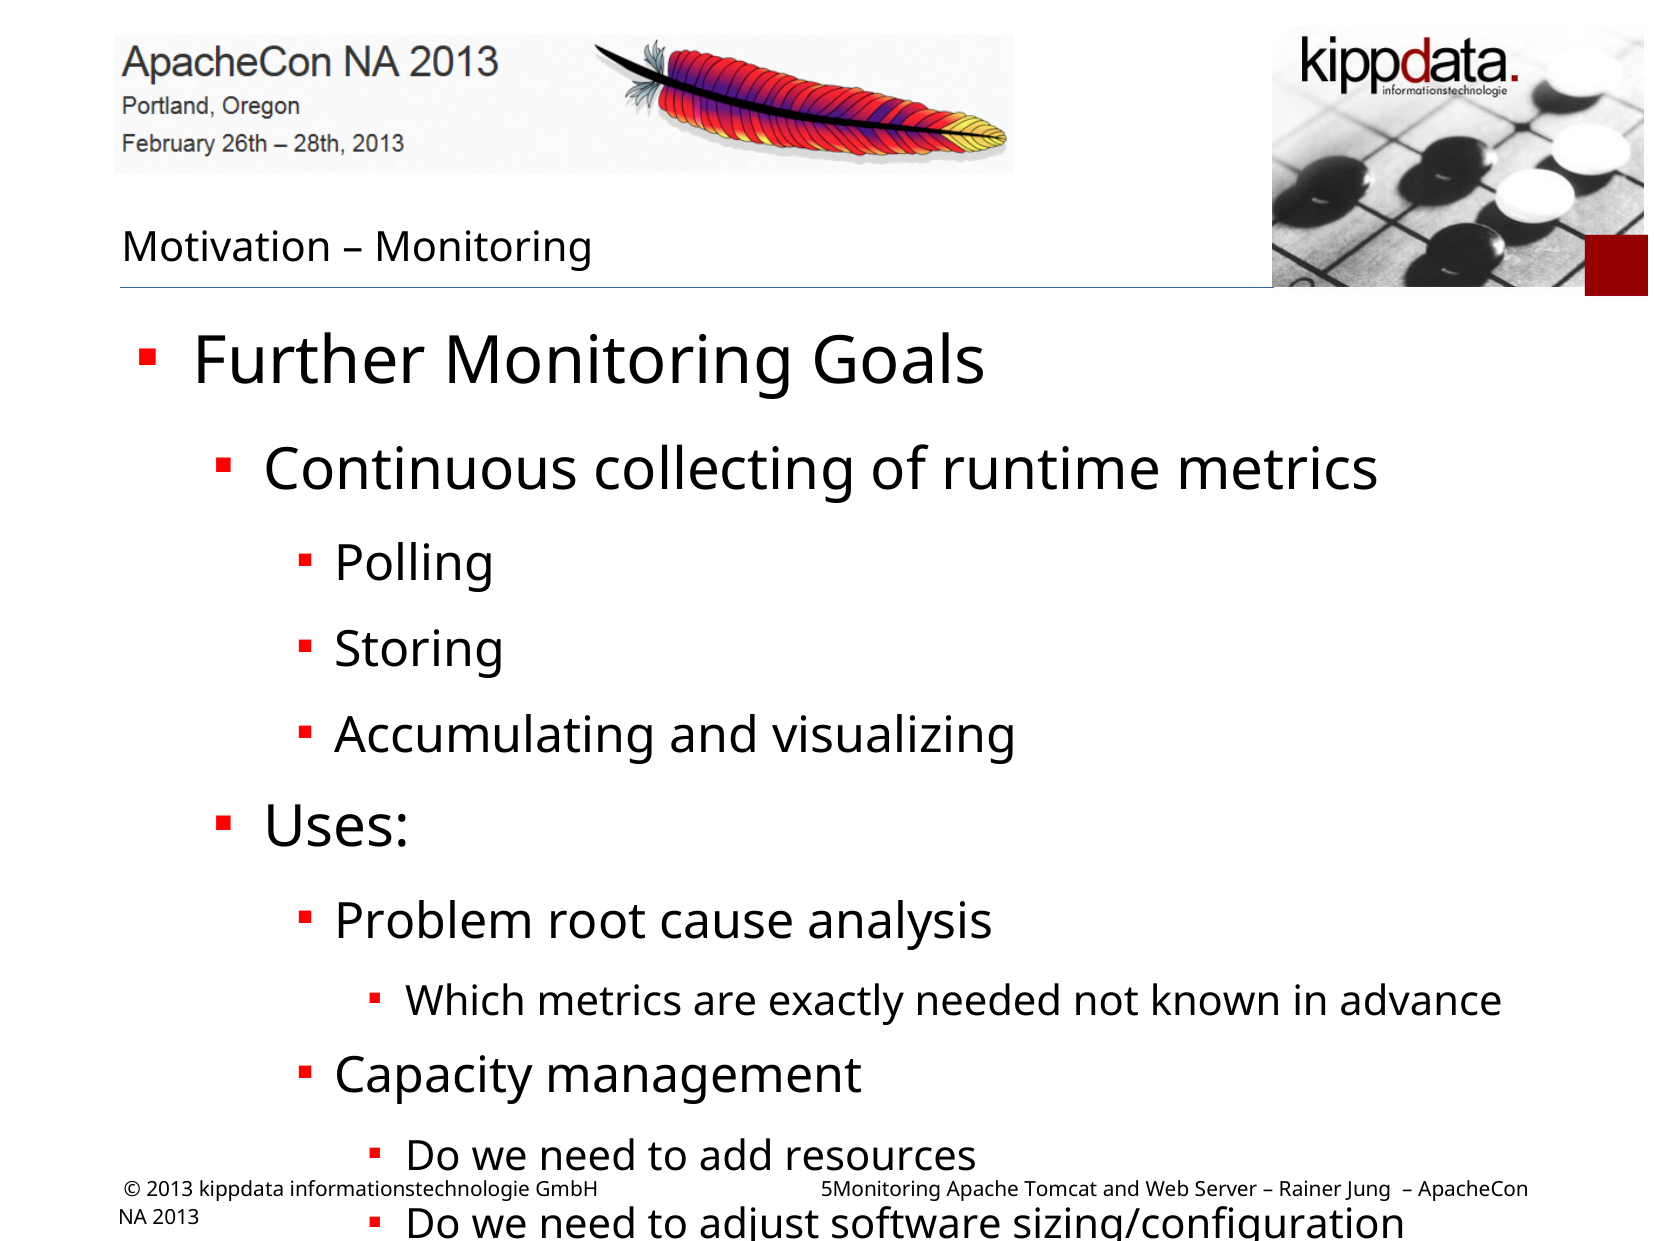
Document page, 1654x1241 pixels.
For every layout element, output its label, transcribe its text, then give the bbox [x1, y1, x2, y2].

title Motivation – Monitoring [121, 204, 1242, 286]
picture [1272, 5, 1648, 302]
picture [114, 35, 1014, 173]
list Further Monitoring Goals Continuous collecting of runtime metrics Polling Storing Accumulating and visualizing Uses: Problem root cause analysis Which metrics are exactly needed not known in advance Capacity management Do we need to add resources Do we need to adjust software sizing/configuration [121, 312, 1556, 1148]
